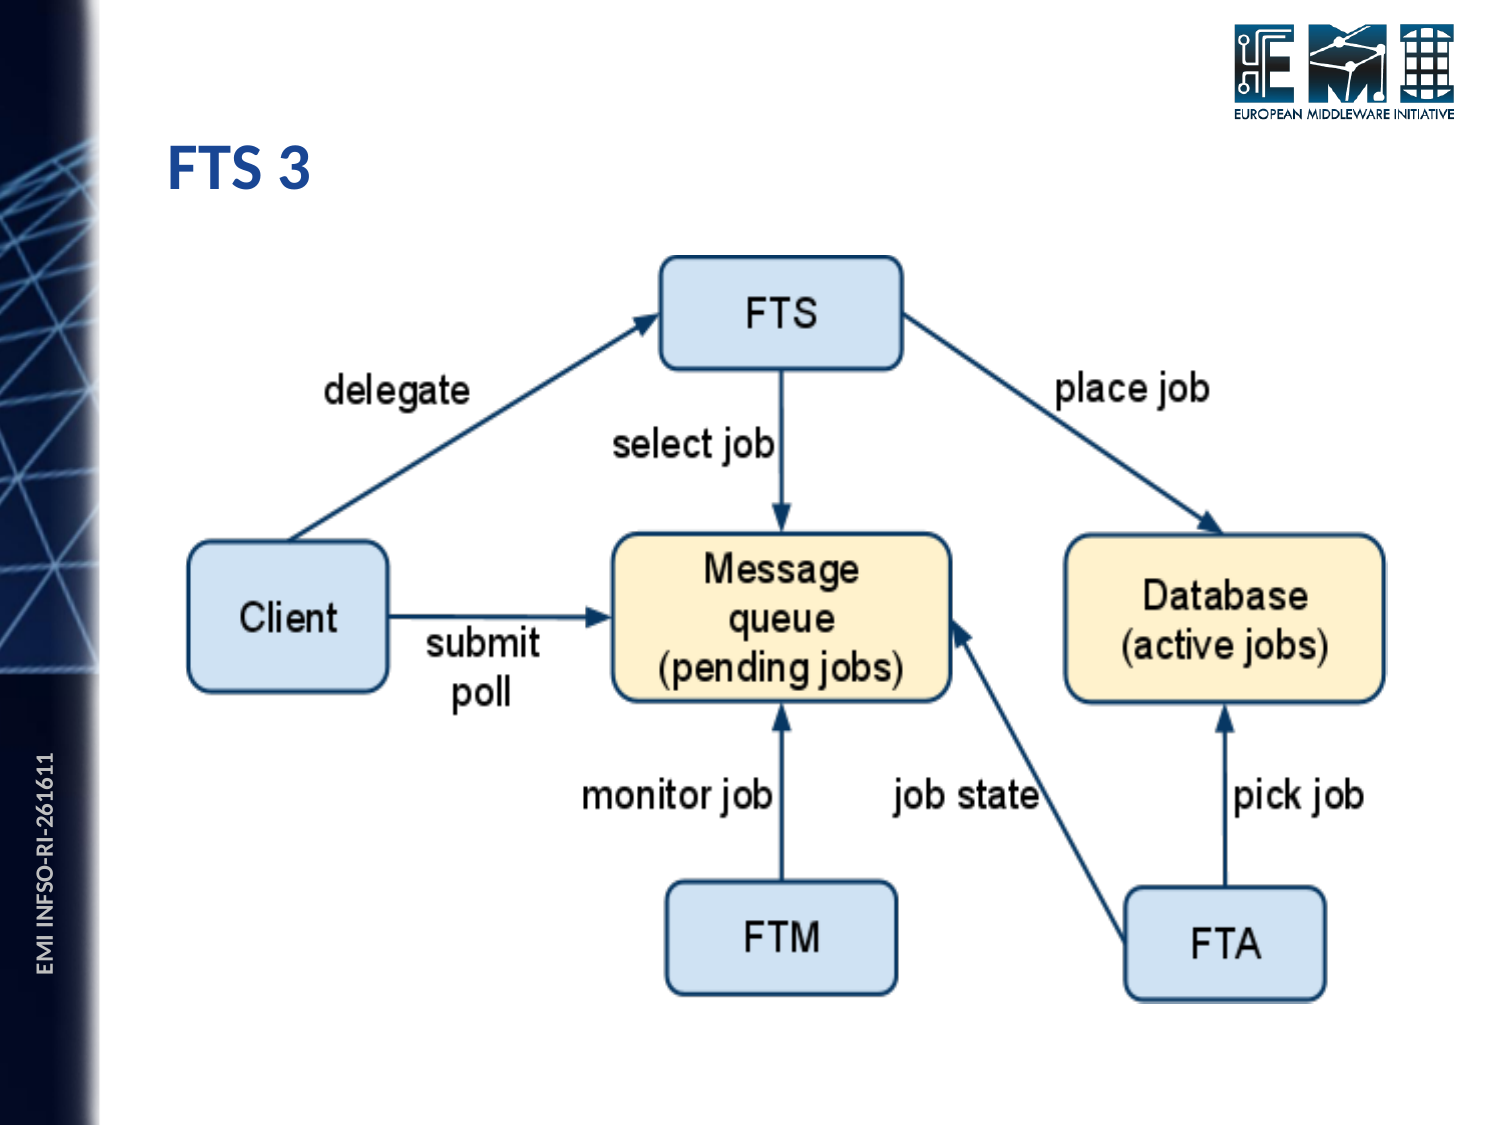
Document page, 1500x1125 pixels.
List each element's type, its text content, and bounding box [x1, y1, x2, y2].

picture [0, 0, 111, 1125]
picture [1185, 8, 1500, 140]
picture [185, 255, 1388, 1004]
text_box FTS 3 [153, 115, 1200, 211]
